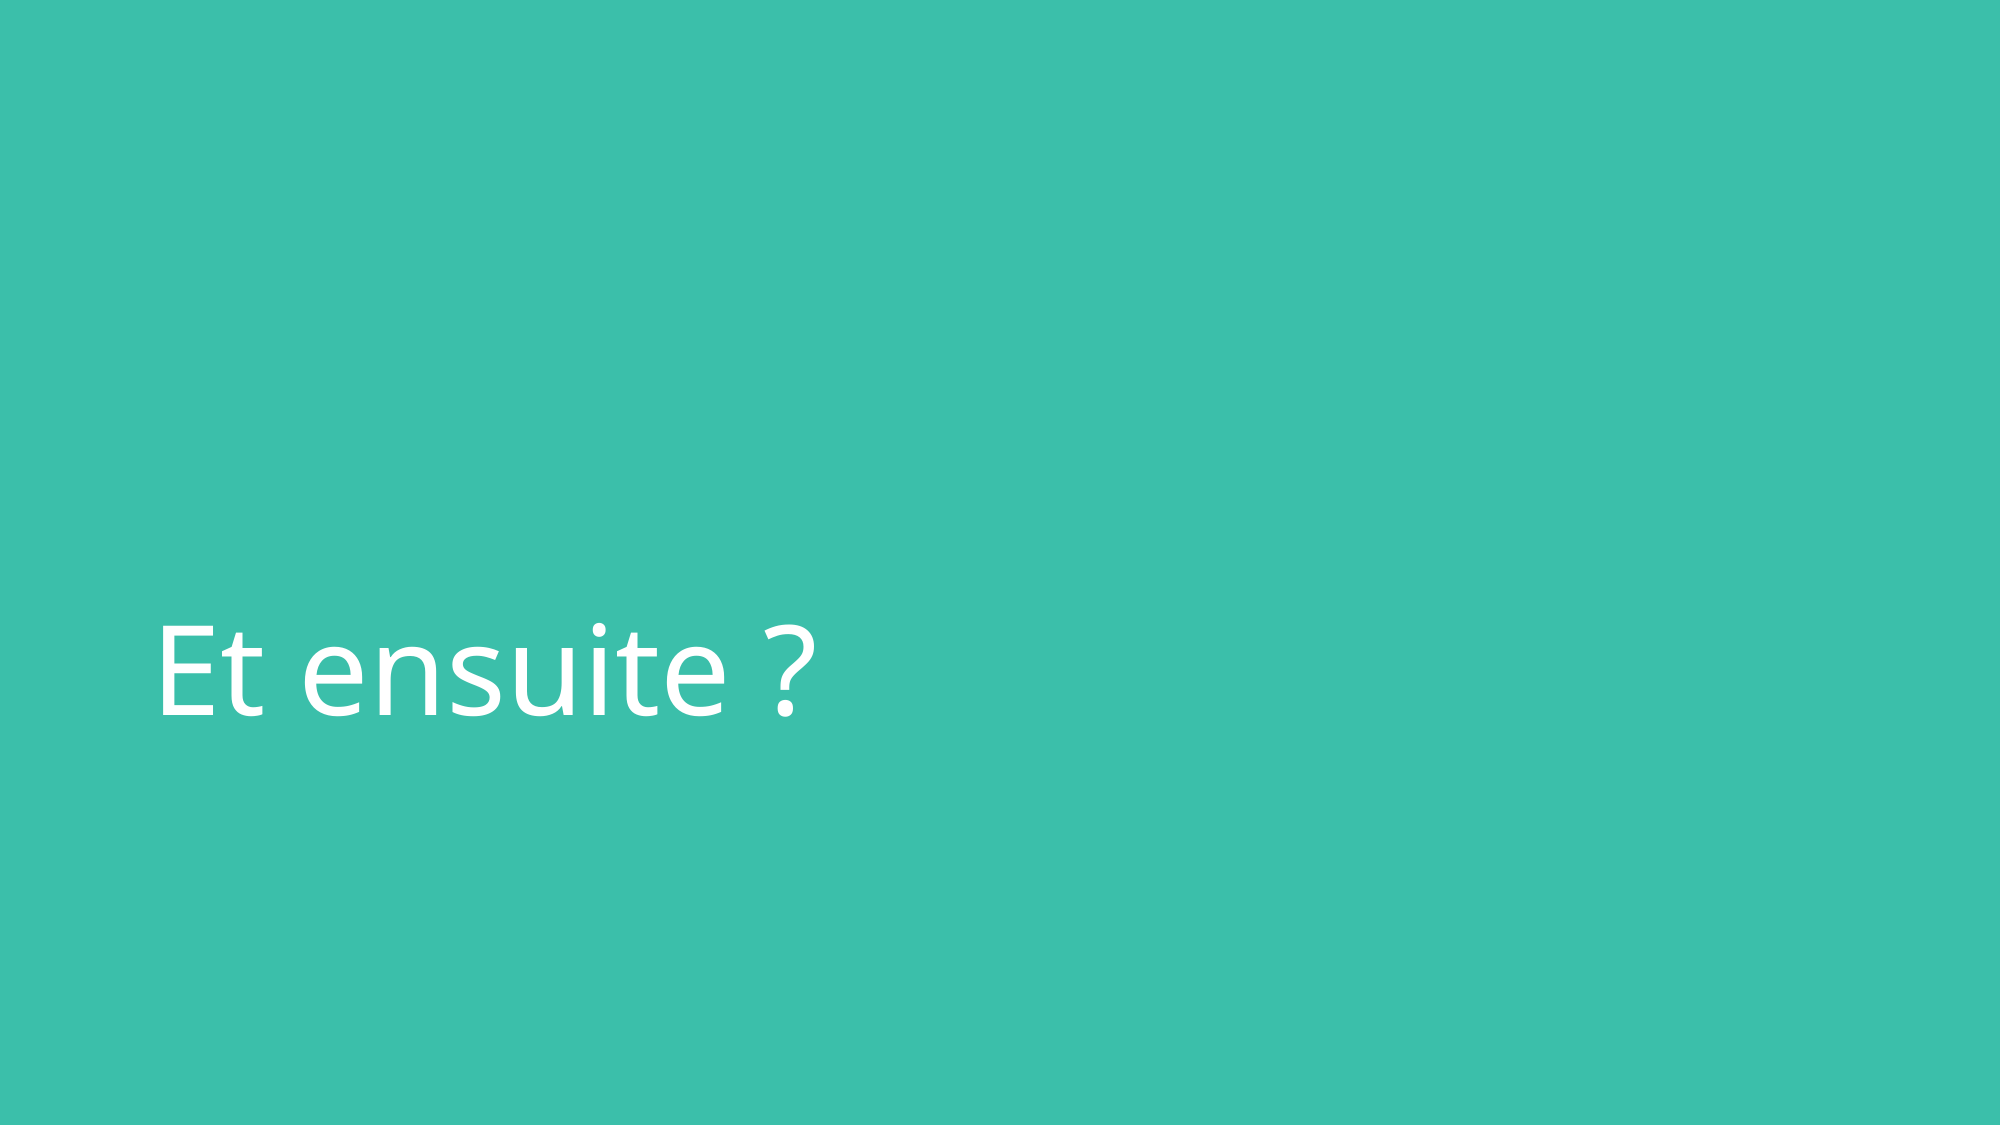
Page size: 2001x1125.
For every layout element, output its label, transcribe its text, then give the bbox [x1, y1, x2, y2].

title Et ensuite ? [136, 280, 1862, 749]
